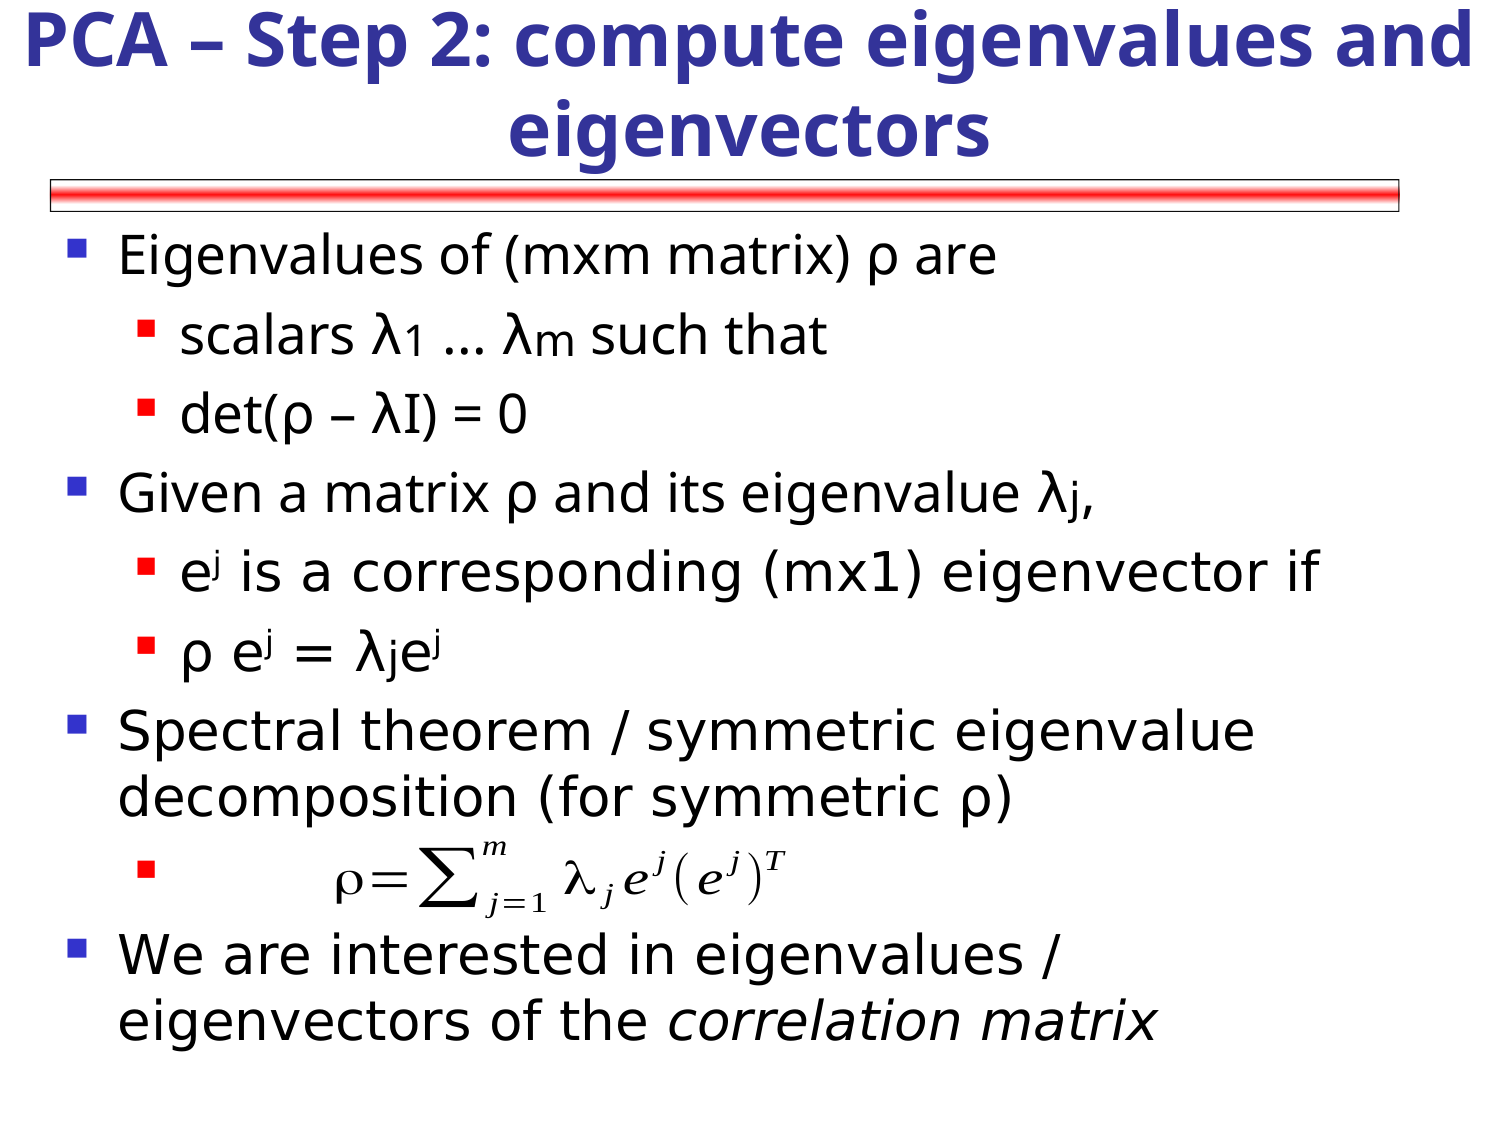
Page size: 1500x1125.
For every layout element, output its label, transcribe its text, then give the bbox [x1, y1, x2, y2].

chart [318, 827, 801, 920]
list Eigenvalues of (mxm matrix) ρ are scalars λ1 ... λm such that det(ρ – λI) = 0 Given a matrix ρ and its eigenvalue λj, ej is a corresponding (mx1) eigenvector if ρ ej = λjej Spectral theorem / symmetric eigenvalue decomposition (for symmetric ρ) We are interested in eigenvalues / eigenvectors of the correlation matrix [49, 212, 1425, 1066]
title PCA – Step 2: compute eigenvalues and eigenvectors [0, 0, 1500, 180]
